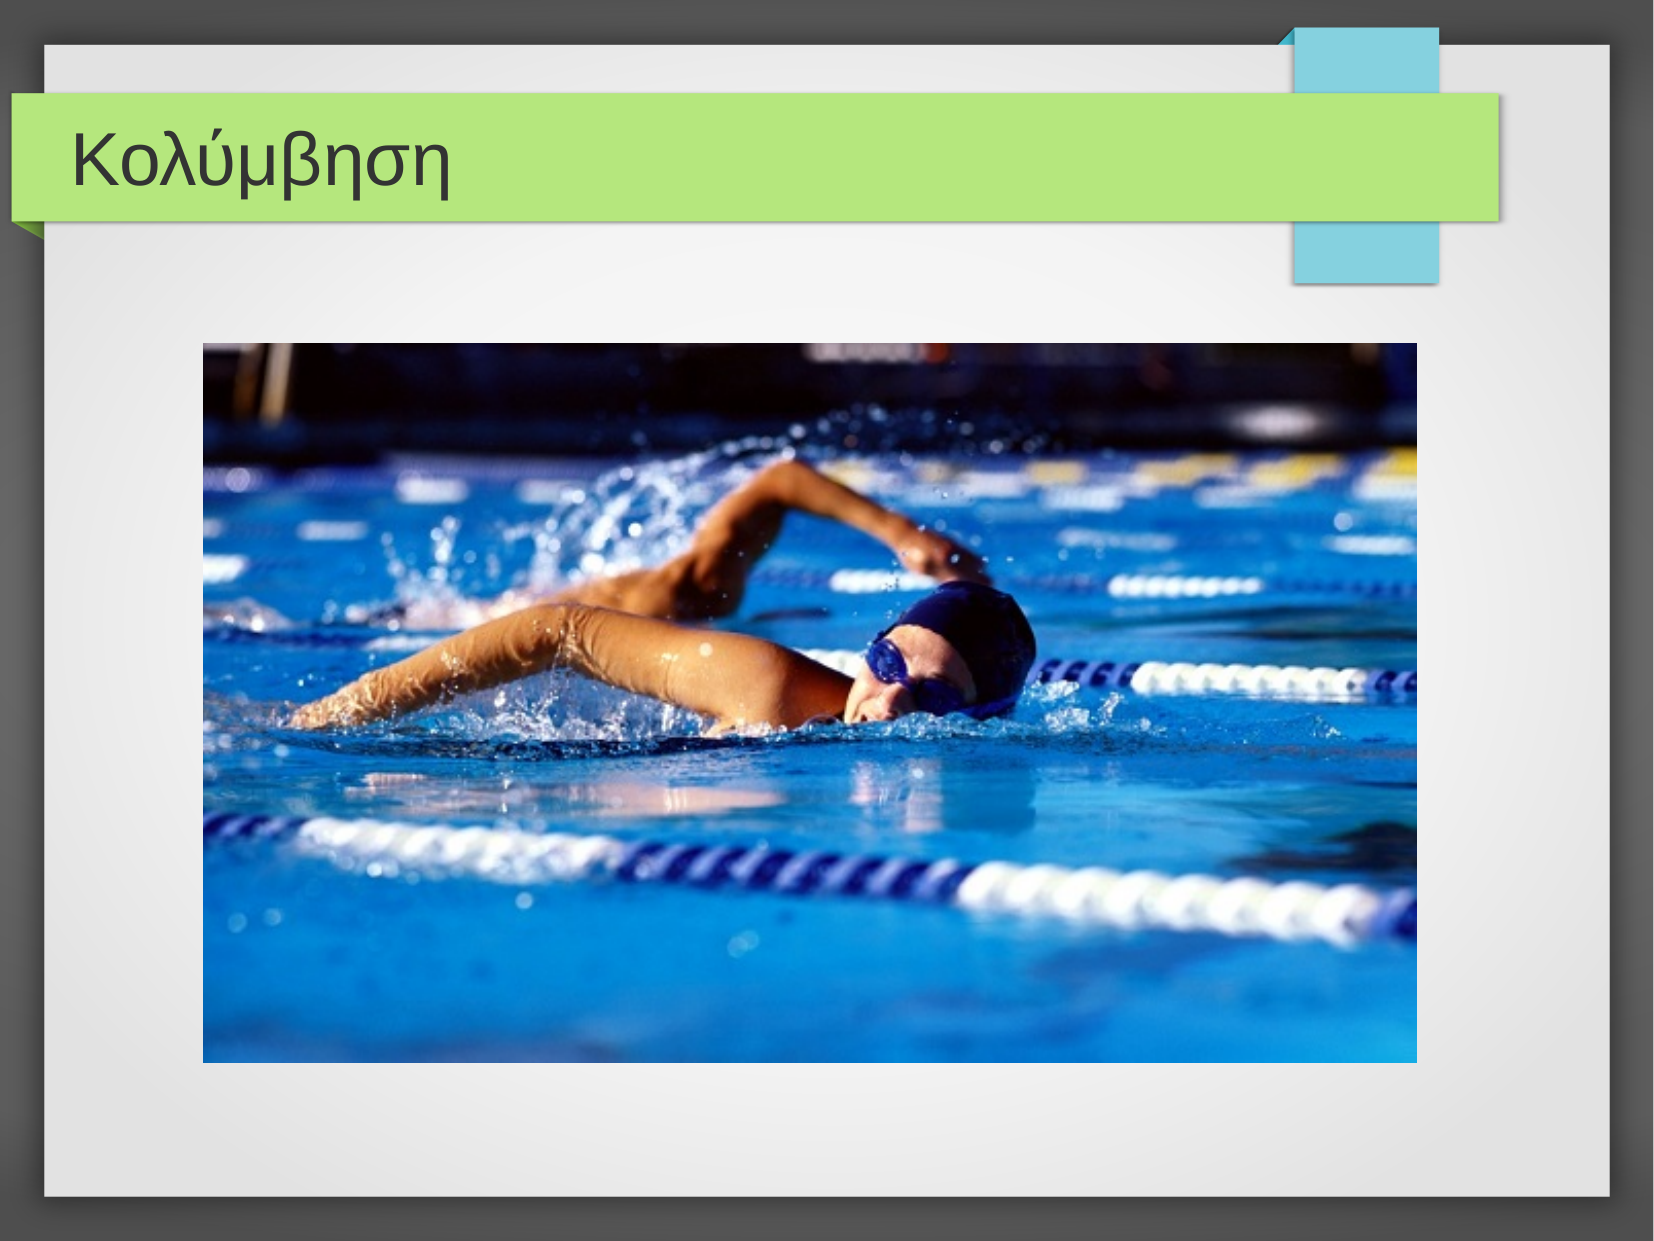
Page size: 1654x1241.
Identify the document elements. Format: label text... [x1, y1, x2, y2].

picture [0, 0, 1654, 1241]
title Κολύμβηση [70, 106, 1229, 213]
